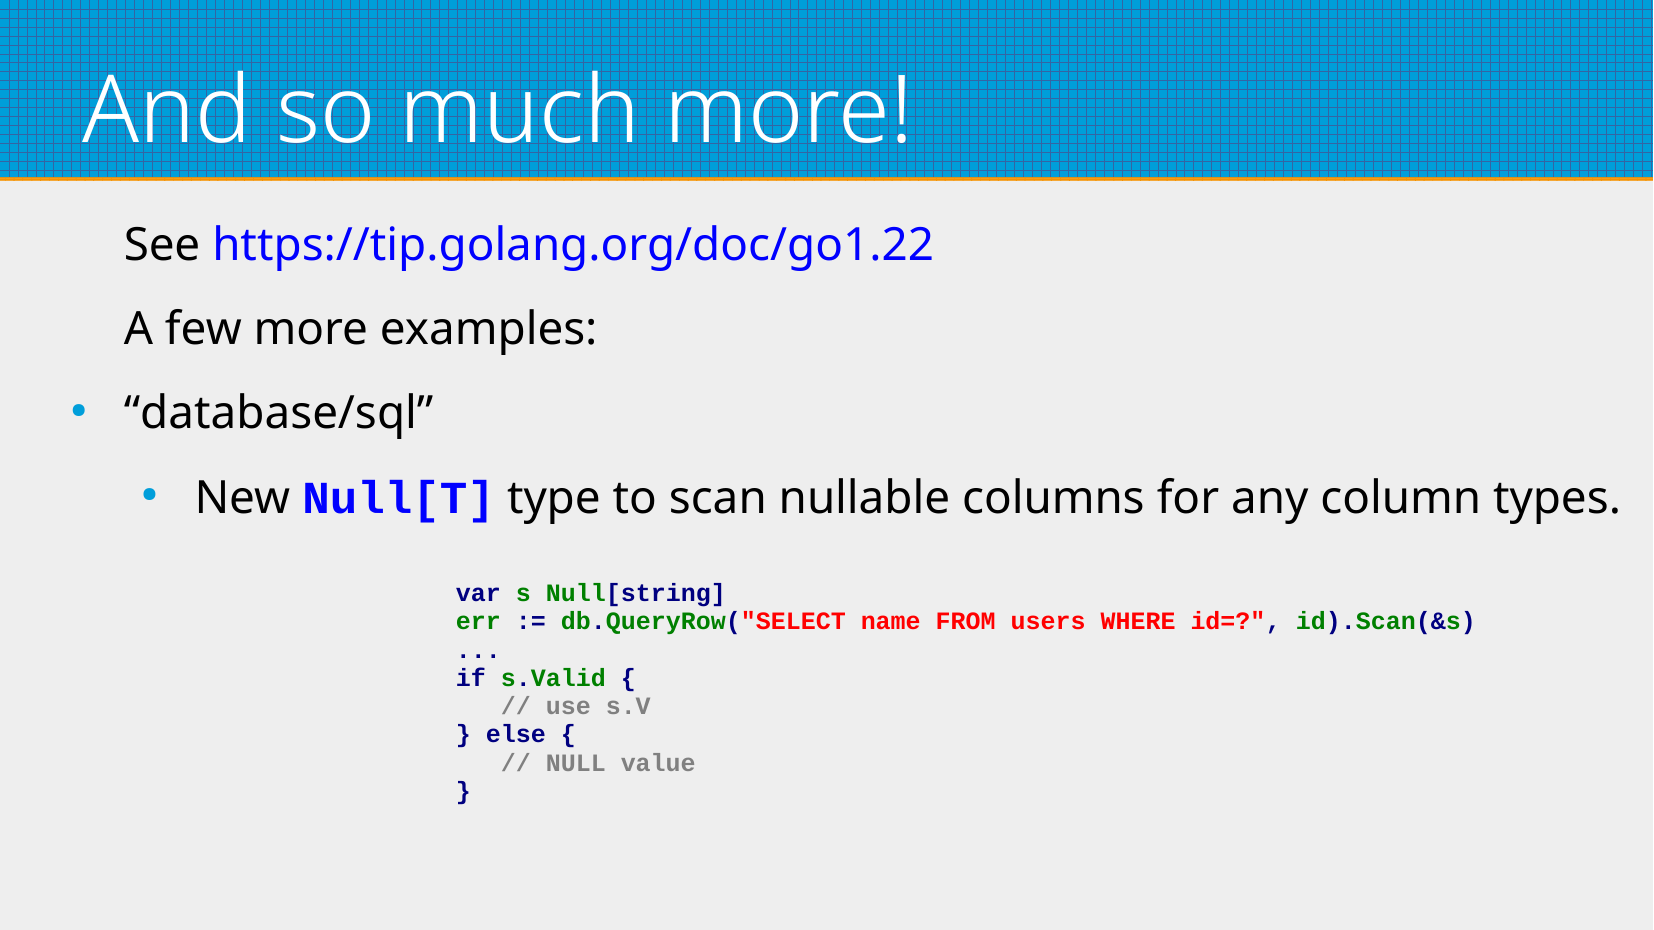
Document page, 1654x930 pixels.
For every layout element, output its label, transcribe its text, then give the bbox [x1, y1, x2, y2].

title And so much more! [82, 14, 1571, 171]
text_box var s Null[string] err := db.QueryRow("SELECT name FROM users WHERE id=?", id).Scan(&s) ... if s.Valid { // use s.V } else { // NULL value } [450, 562, 1651, 826]
list See https://tip.golang.org/doc/go1.22 A few more examples: “database/sql” New Null[T] type to scan nullable columns for any column types. [52, 211, 1633, 751]
